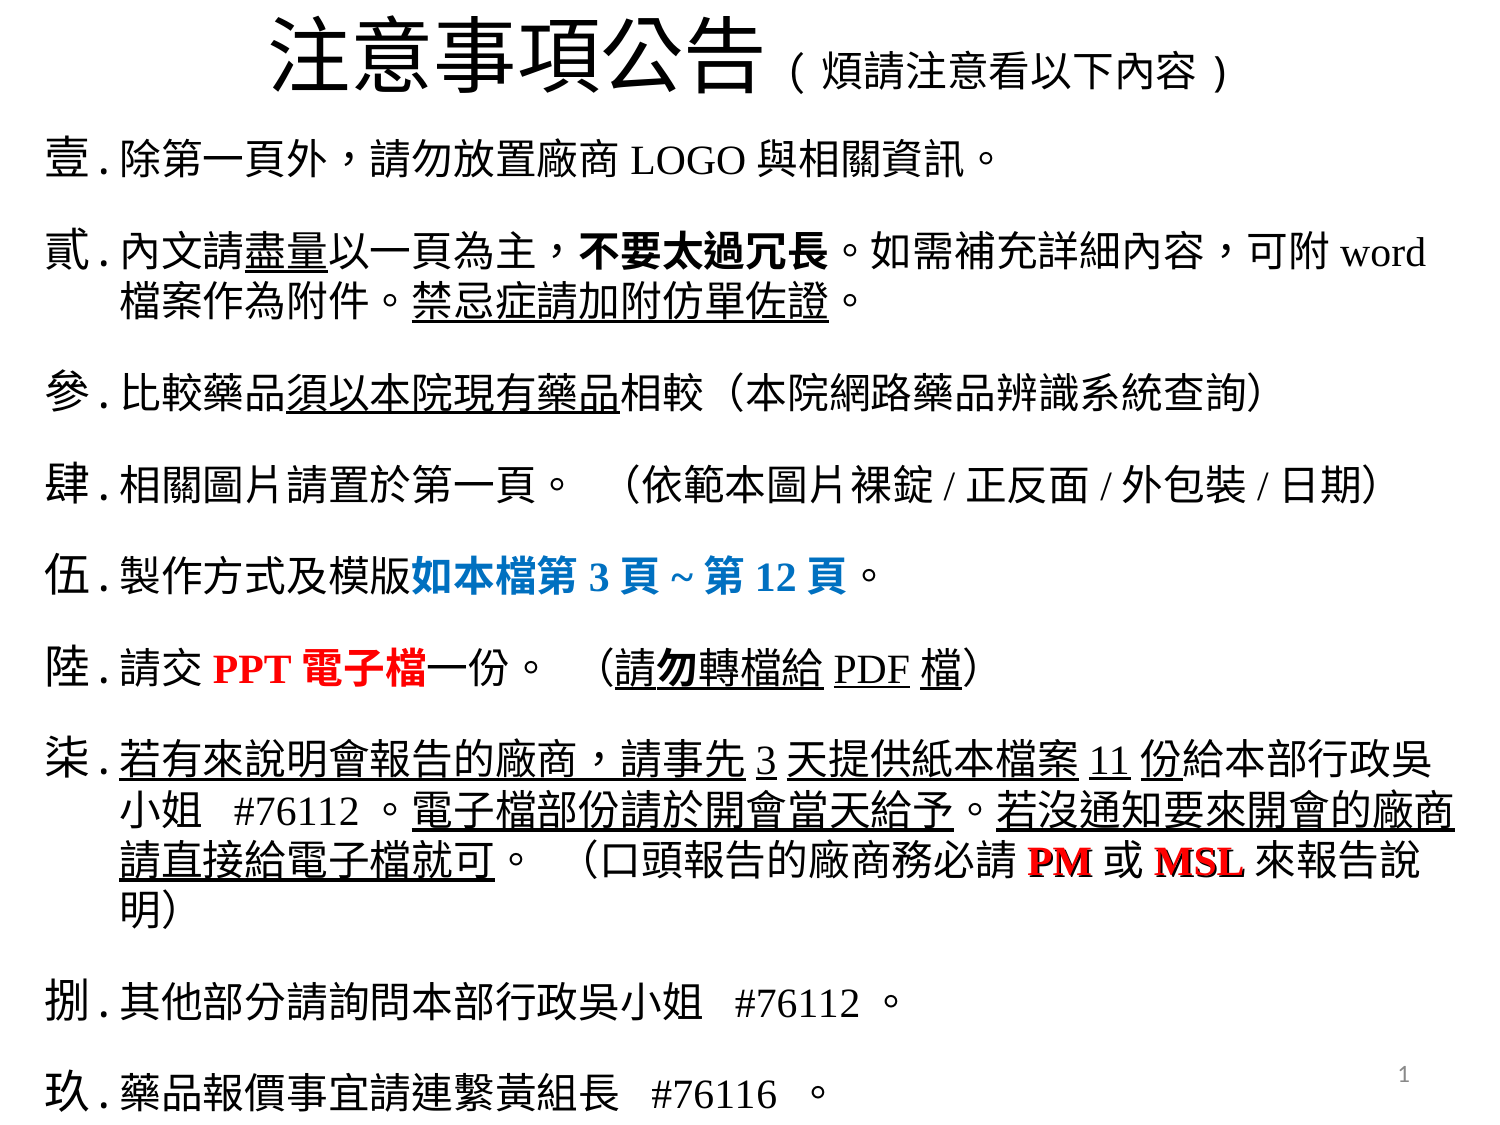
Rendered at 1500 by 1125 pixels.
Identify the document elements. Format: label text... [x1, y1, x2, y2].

text_box 注意事項公告(煩請注意看以下內容) [46, 0, 1454, 112]
list 除第一頁外，請勿放置廠商LOGO與相關資訊。 內文請盡量以一頁為主，不要太過冗長。如需補充詳細內容，可附word檔案作為附件。禁忌症請加附仿單佐證。 比較藥品須以本院現有藥品相較（本院網路藥品辨識系統查詢） 相關圖片請置於第一頁。 （依範本圖片裸錠/正反面/外包裝/日期） 製作方式及模版如本檔第3頁~第12頁。 請交PPT電子檔一份。 （請勿轉檔給PDF檔） 若有來說明會報告的廠商，請事先3天提供紙本檔案11份給本部行政吳小姐 #76112。電子檔部份請於開會當天給予。若沒通知要來開會的廠商請直接給電子檔就可。 （口頭報告的廠商務必請PM或MSL來報告說明） 其他部分請詢問本部行政吳小姐 #76112。 藥品報價事宜請連繫黃組長 #76116 。 [29, 125, 1483, 1125]
text_box <編號> [1074, 1042, 1426, 1103]
